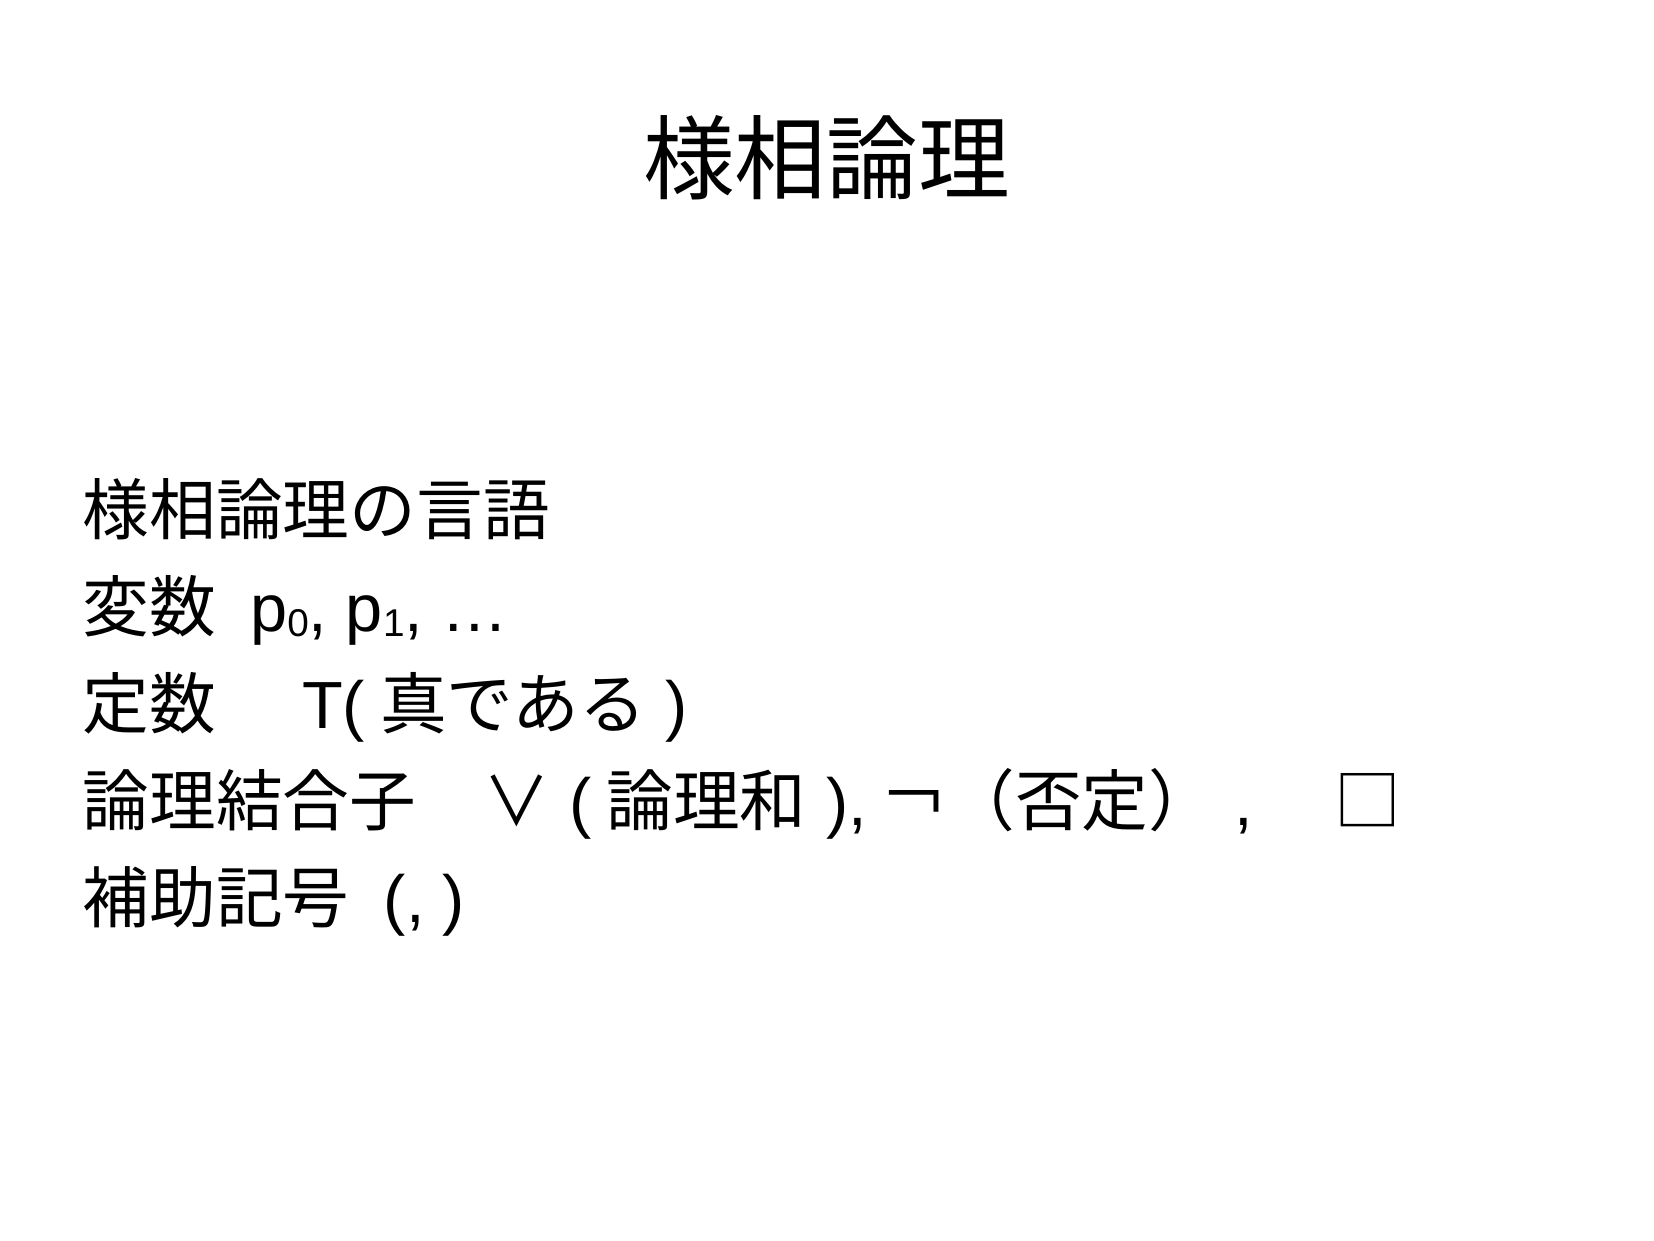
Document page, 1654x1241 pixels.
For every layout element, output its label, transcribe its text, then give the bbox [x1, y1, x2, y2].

title 様相論理 [82, 56, 1571, 250]
subtitle 様相論理の言語 変数 p0, p1, … 定数 Т(真である) 論理結合子 ∨(論理和),￢（否定）, □ 補助記号 (, ) [82, 297, 1571, 1102]
